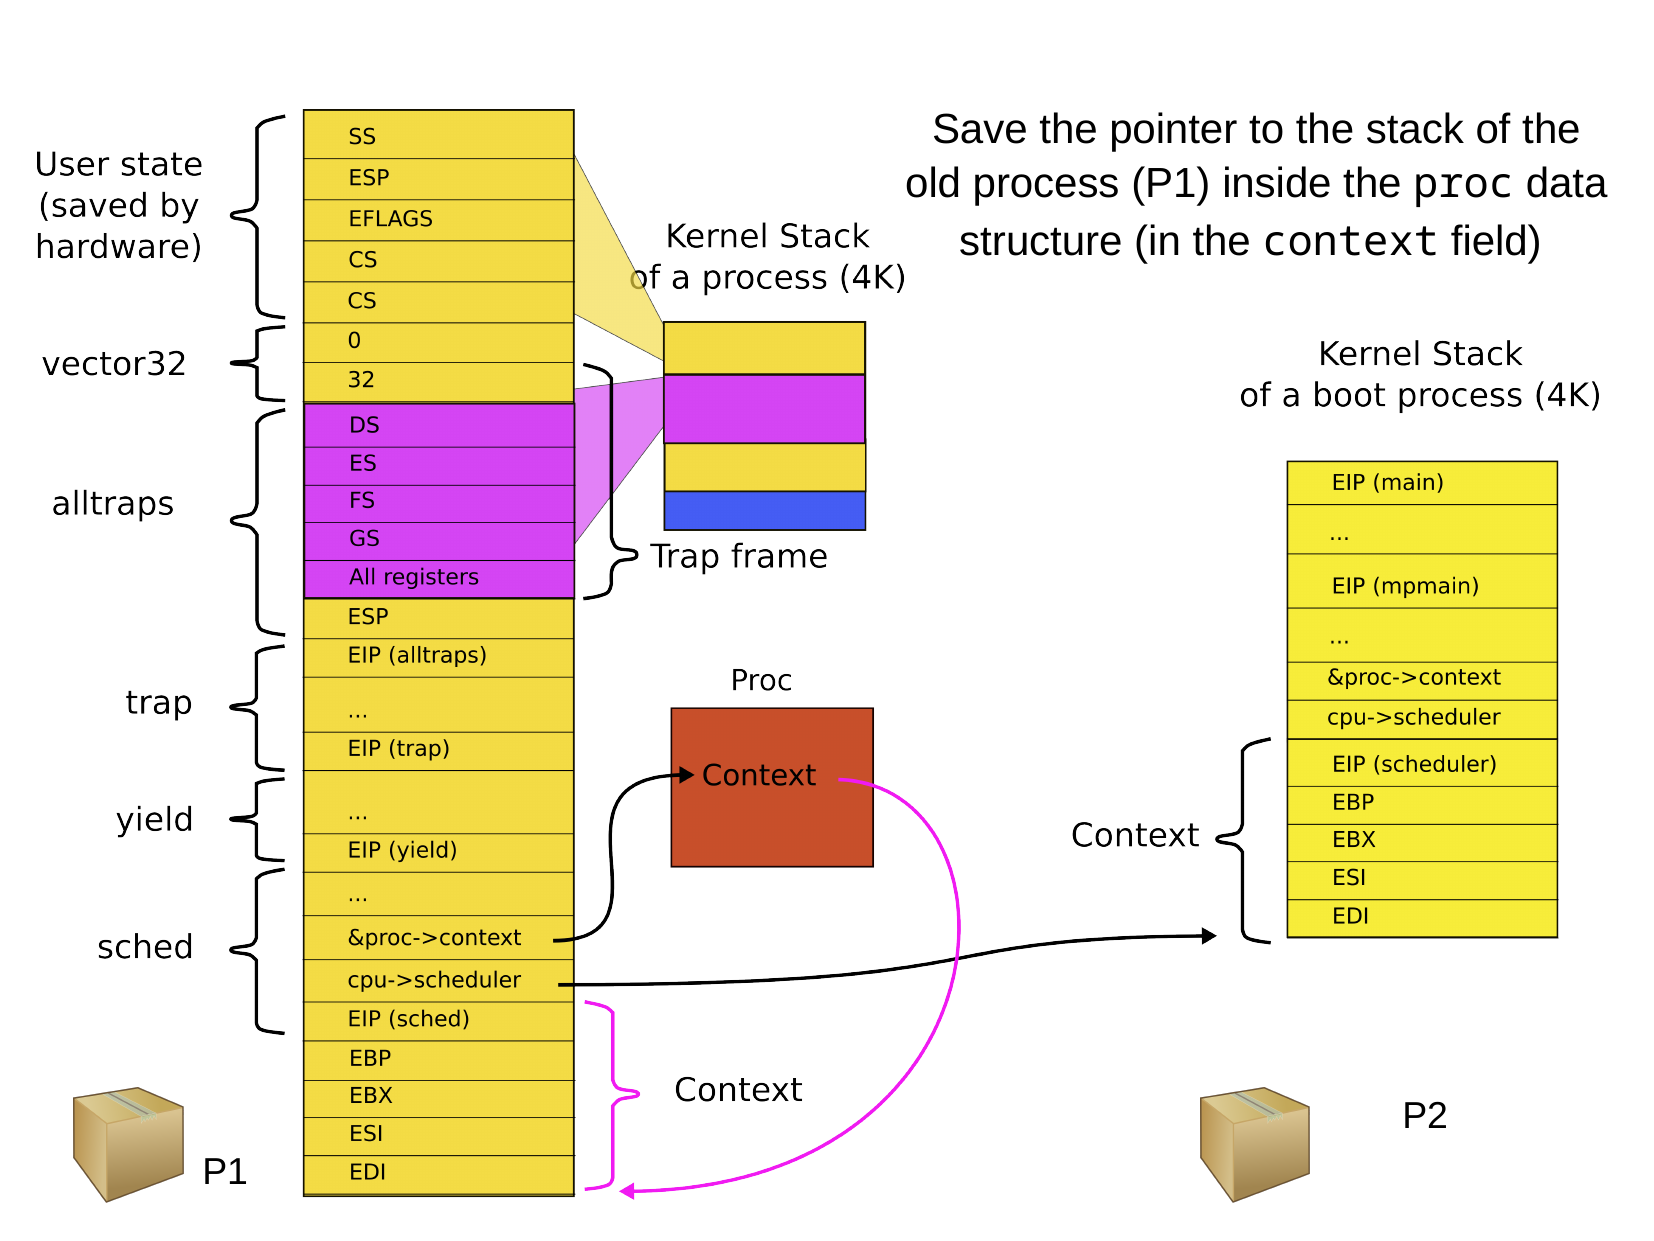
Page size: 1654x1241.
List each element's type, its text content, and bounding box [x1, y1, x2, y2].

picture [37, 109, 1599, 1203]
text_box P1 [187, 1143, 263, 1201]
text_box P2 [1387, 1087, 1463, 1145]
list Save the pointer to the stack of the old process (P1) inside the proc data structure (in the context field) [900, 105, 1613, 301]
